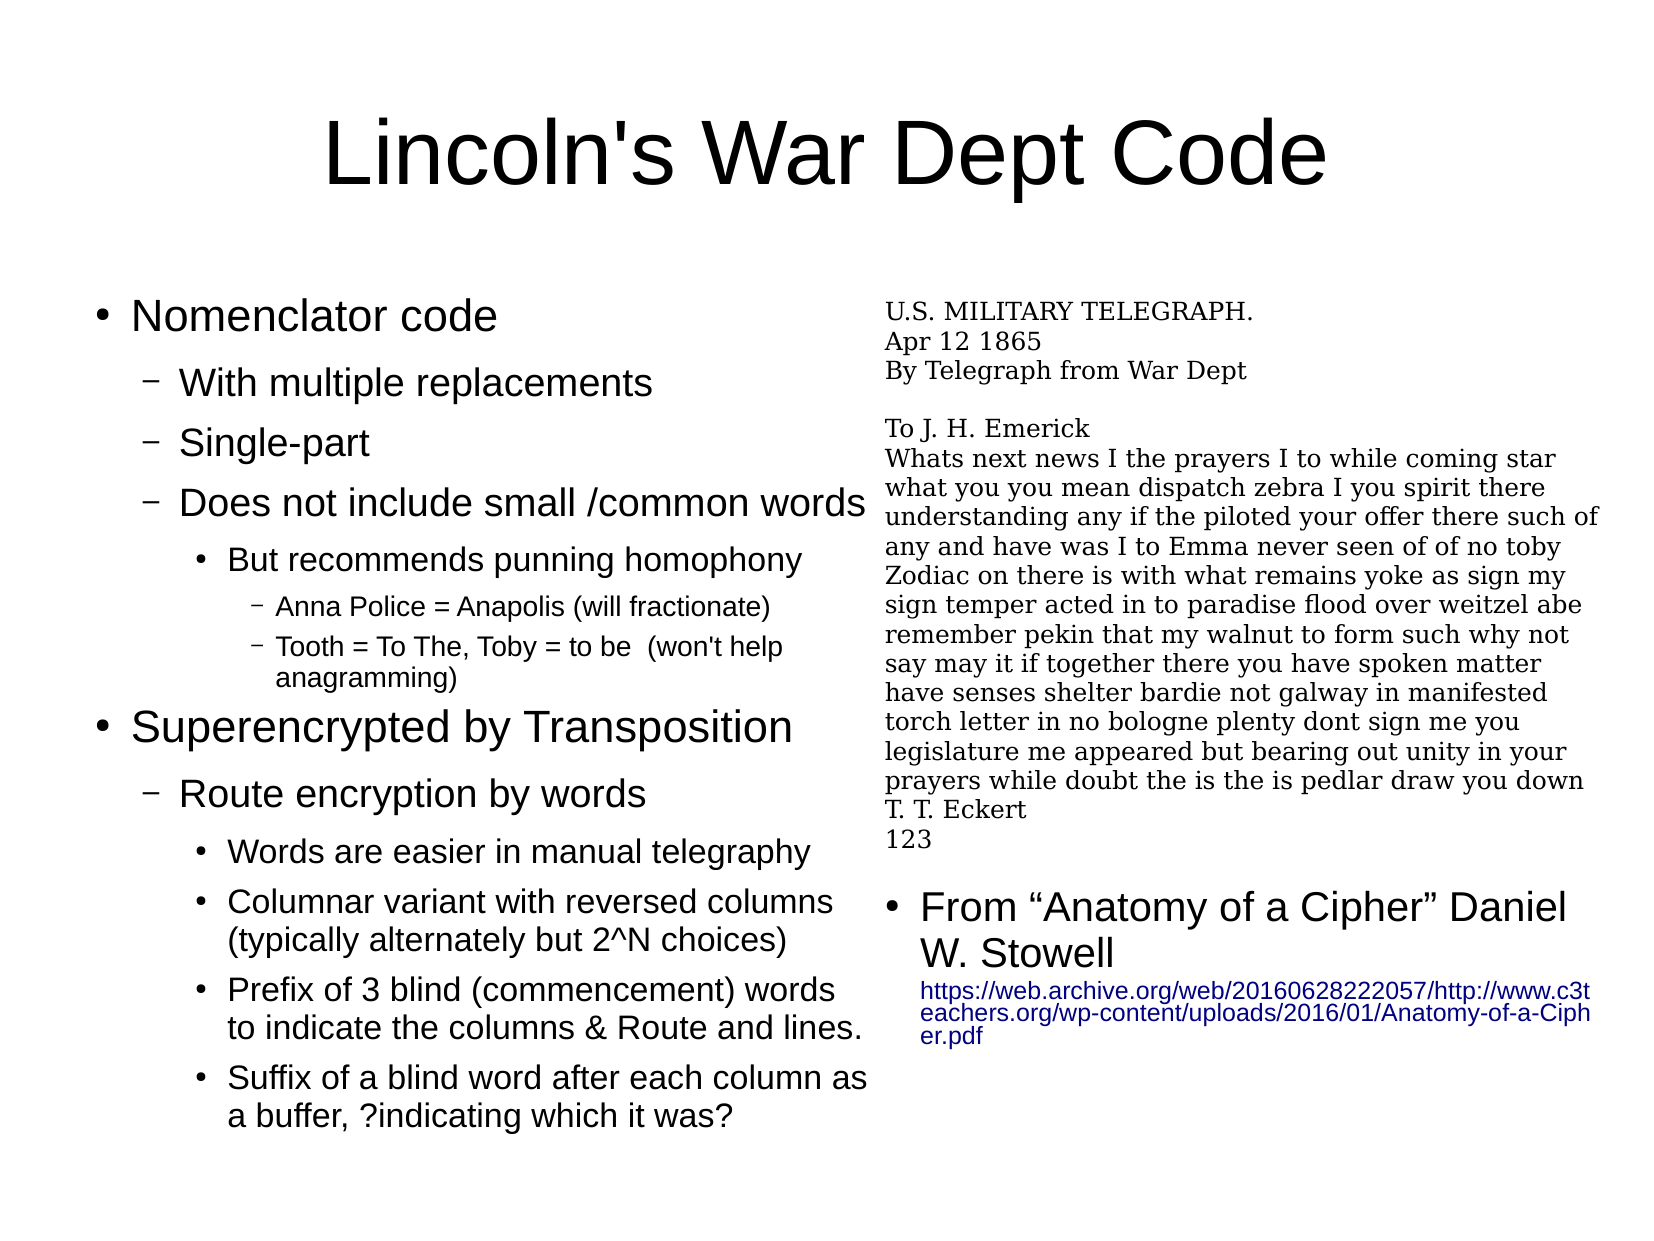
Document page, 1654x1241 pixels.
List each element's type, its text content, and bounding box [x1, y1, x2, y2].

title Lincoln's War Dept Code [82, 49, 1571, 257]
list Nomenclator code With multiple replacements Single-part Does not include small /common words But recommends punning homophony Anna Police = Anapolis (will fractionate) Tooth = To The, Toby = to be (won't help anagramming) Superencrypted by Transposition Route encryption by words Words are easier in manual telegraphy Columnar variant with reversed columns (typically alternately but 2^N choices) Prefix of 3 blind (commencement) words to indicate the columns & Route and lines. Suffix of a blind word after each column as a buffer, ?indicating which it was? [82, 290, 871, 1186]
text_box U.S. MILITARY TELEGRAPH. Apr 12 1865 By Telegraph from War Dept To J. H. Emerick Whats next news I the prayers I to while coming star what you you mean dispatch zebra I you spirit there understanding any if the piloted your offer there such of any and have was I to Emma never seen of of no toby Zodiac on there is with what remains yoke as sign my sign temper acted in to paradise flood over weitzel abe remember pekin that my walnut to form such why not say may it if together there you have spoken matter have senses shelter bardie not galway in manifested torch letter in no bologne plenty dont sign me you legislature me appeared but bearing out unity in your prayers while doubt the is the is pedlar draw you down T. T. Eckert 123 From “Anatomy of a Cipher” Daniel W. Stowell https://web.archive.org/web/20160628222057/http://www.c3teachers.org/wp-content/uploads/2016/01/Anatomy-of-a-Cipher.pdf [870, 290, 1621, 1014]
